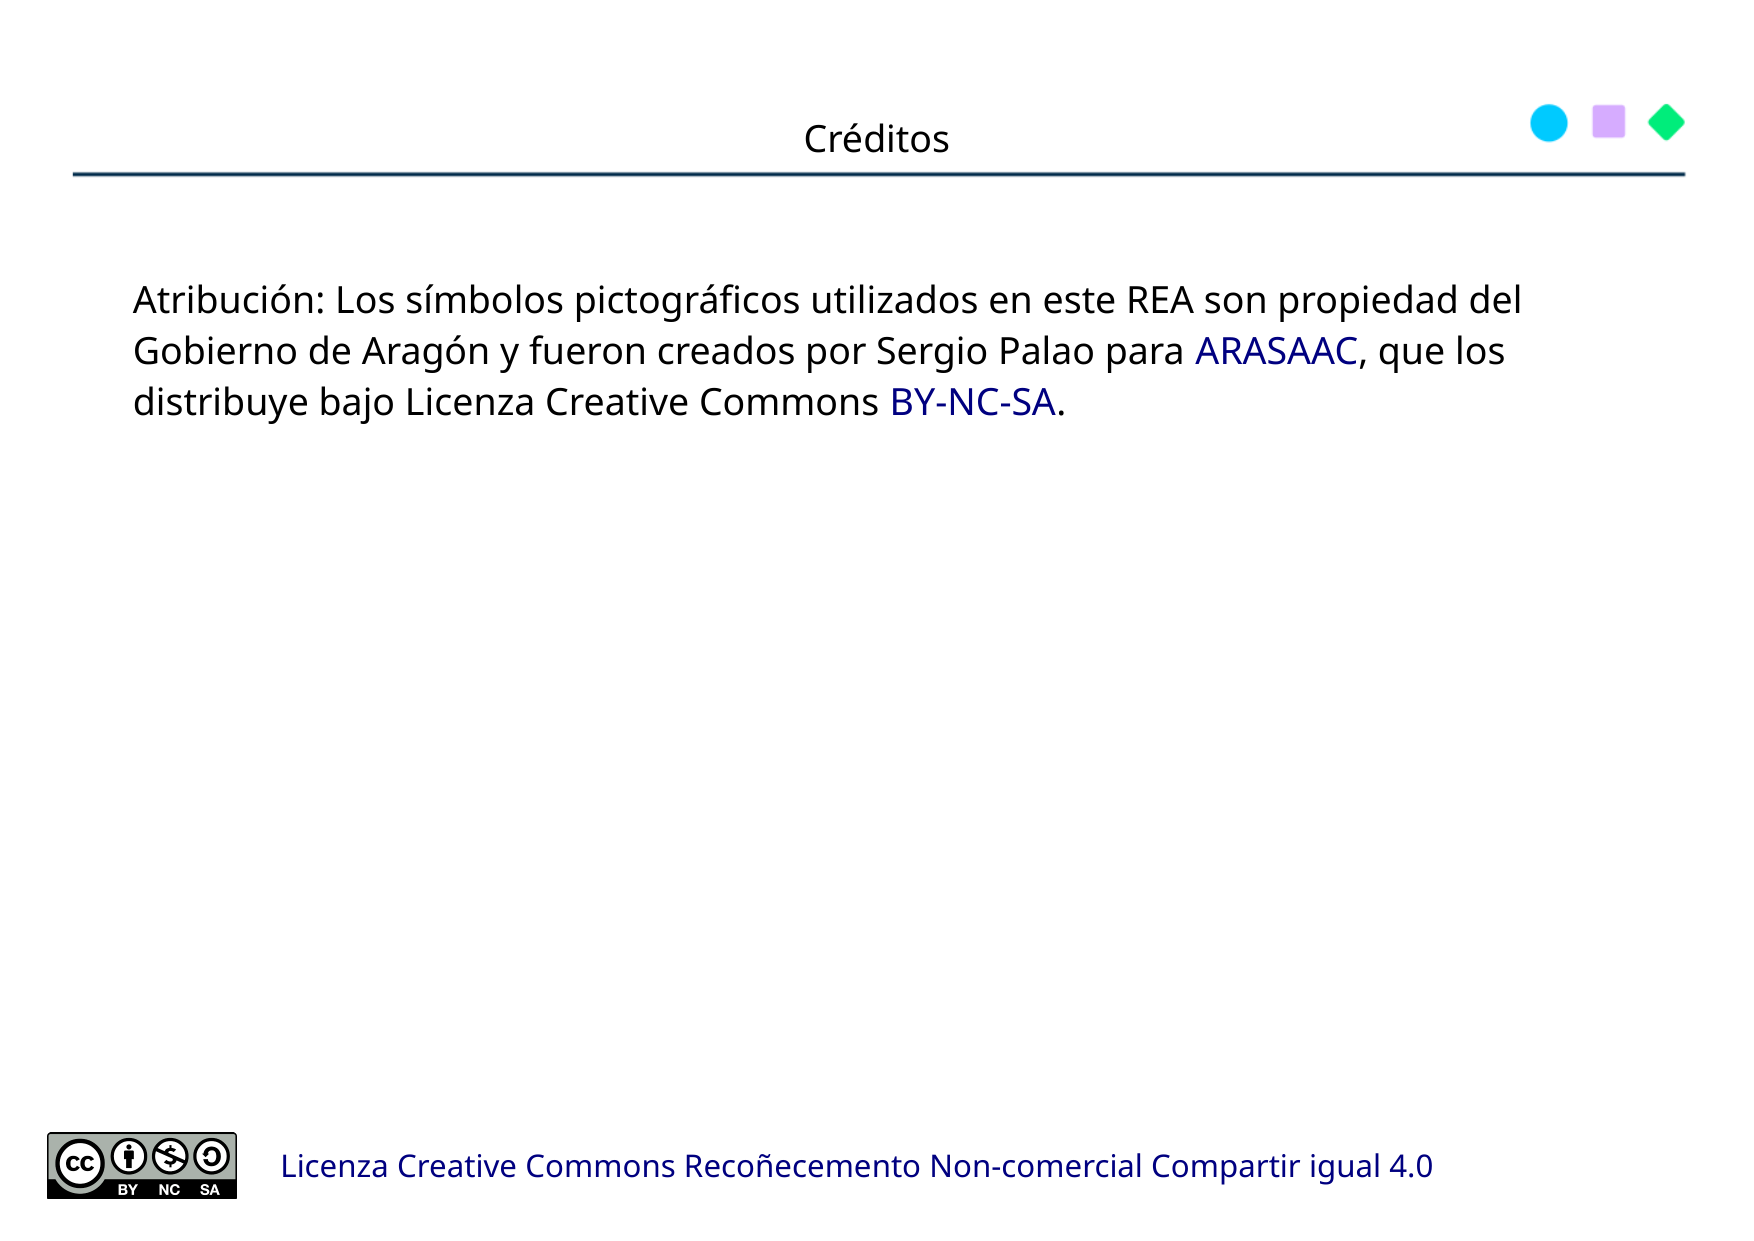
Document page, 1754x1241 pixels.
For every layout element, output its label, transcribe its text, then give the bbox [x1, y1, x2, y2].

text_box Licenza Creative Commons Recoñecemento Non-comercial Compartir igual 4.0 [265, 1136, 1477, 1235]
picture [59, 76, 1695, 199]
picture [47, 1132, 237, 1199]
text_box Atribución: Los símbolos pictográficos utilizados en este REA son propiedad del Gobierno de Aragón y fueron creados por Sergio Palao para ARASAAC, que los distribuye bajo Licenza Creative Commons BY-NC-SA. [118, 265, 1654, 421]
